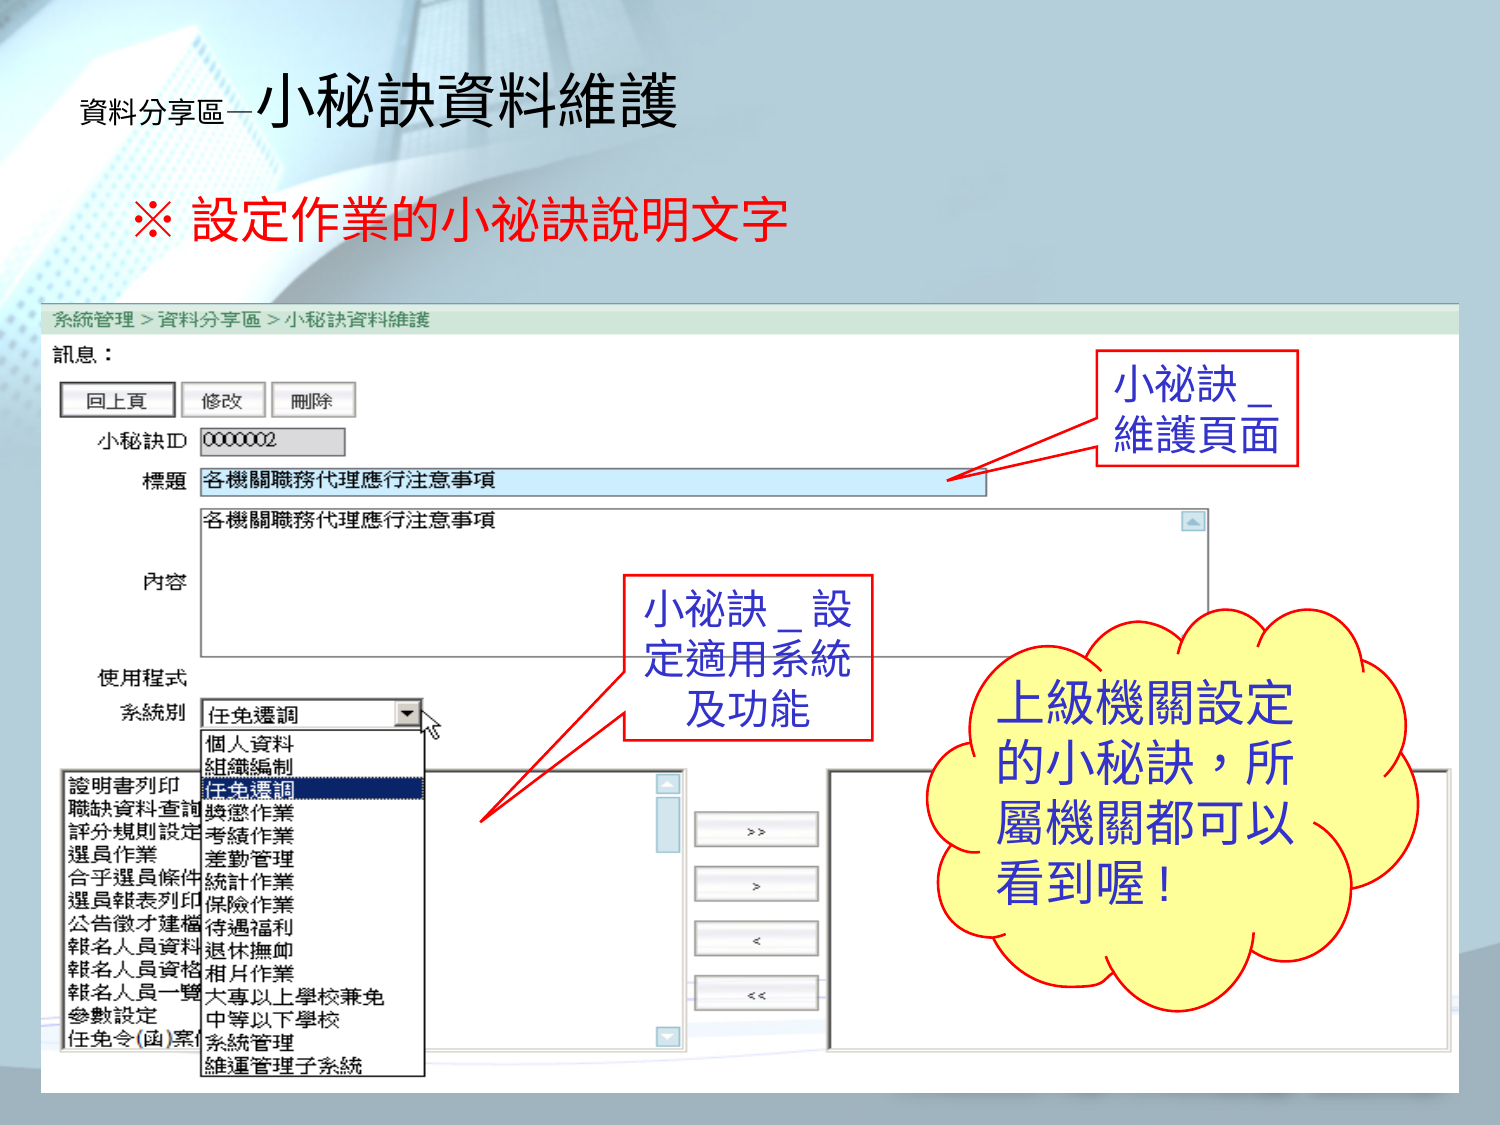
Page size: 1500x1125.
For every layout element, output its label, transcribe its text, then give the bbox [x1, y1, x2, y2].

text_box 小祕訣_設定適用系統及功能 [480, 575, 873, 823]
text_box 小祕訣_維護頁面 [946, 350, 1298, 481]
text_box ※設定作業的小祕訣說明文字 [100, 181, 820, 258]
picture [41, 303, 1459, 1093]
text_box 上級機關設定的小秘訣，所屬機關都可以看到喔! [927, 609, 1419, 1012]
title 資料分享區—小秘訣資料維護 [64, 42, 1356, 156]
